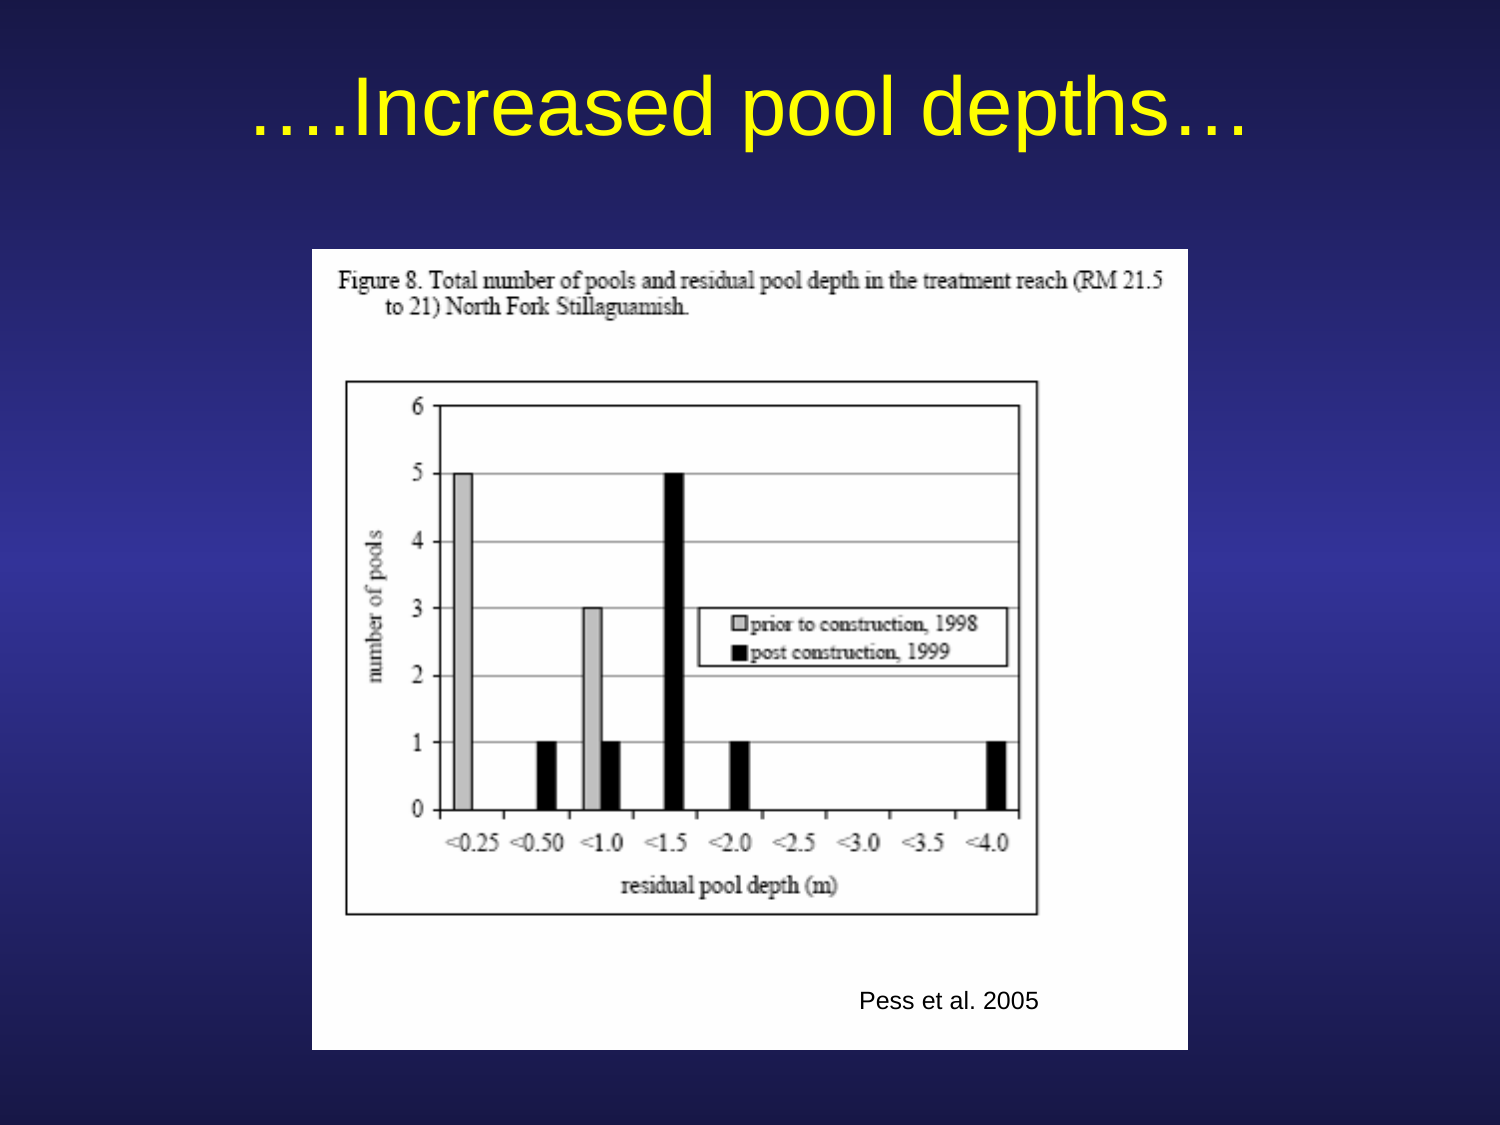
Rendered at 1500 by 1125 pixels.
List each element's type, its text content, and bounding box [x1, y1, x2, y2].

picture [312, 249, 1188, 1050]
title ….Increased pool depths… [200, 48, 1300, 164]
text_box Pess et al. 2005 [844, 983, 1167, 1022]
